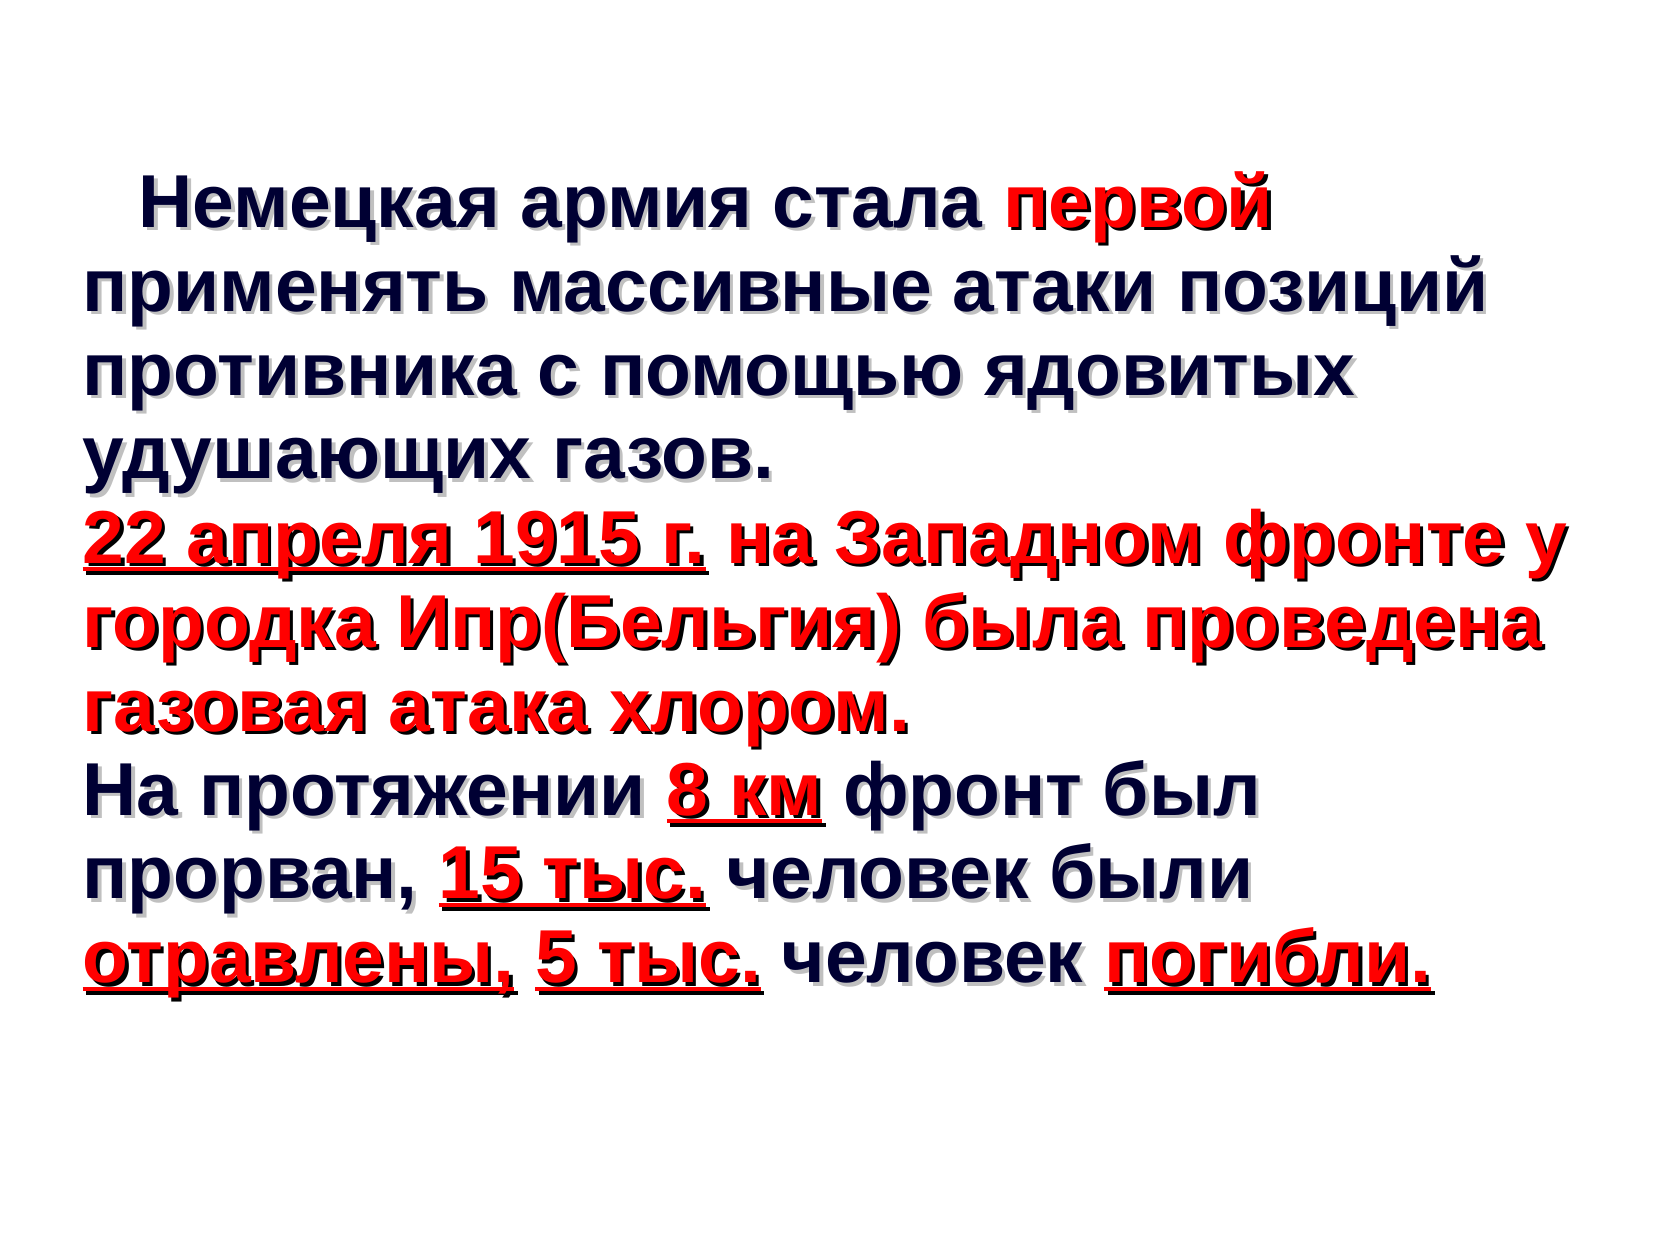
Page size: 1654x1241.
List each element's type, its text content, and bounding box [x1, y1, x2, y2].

subtitle Немецкая армия стала первой применять массивные атаки позиций противника с помощью ядовитых удушающих газов. 22 апреля 1915 г. на Западном фронте у городка Ипр(Бельгия) была проведена газовая атака хлором. На протяжении 8 км фронт был прорван, 15 тыс. человек были отравлены, 5 тыс. человек погибли. [82, 49, 1571, 1109]
